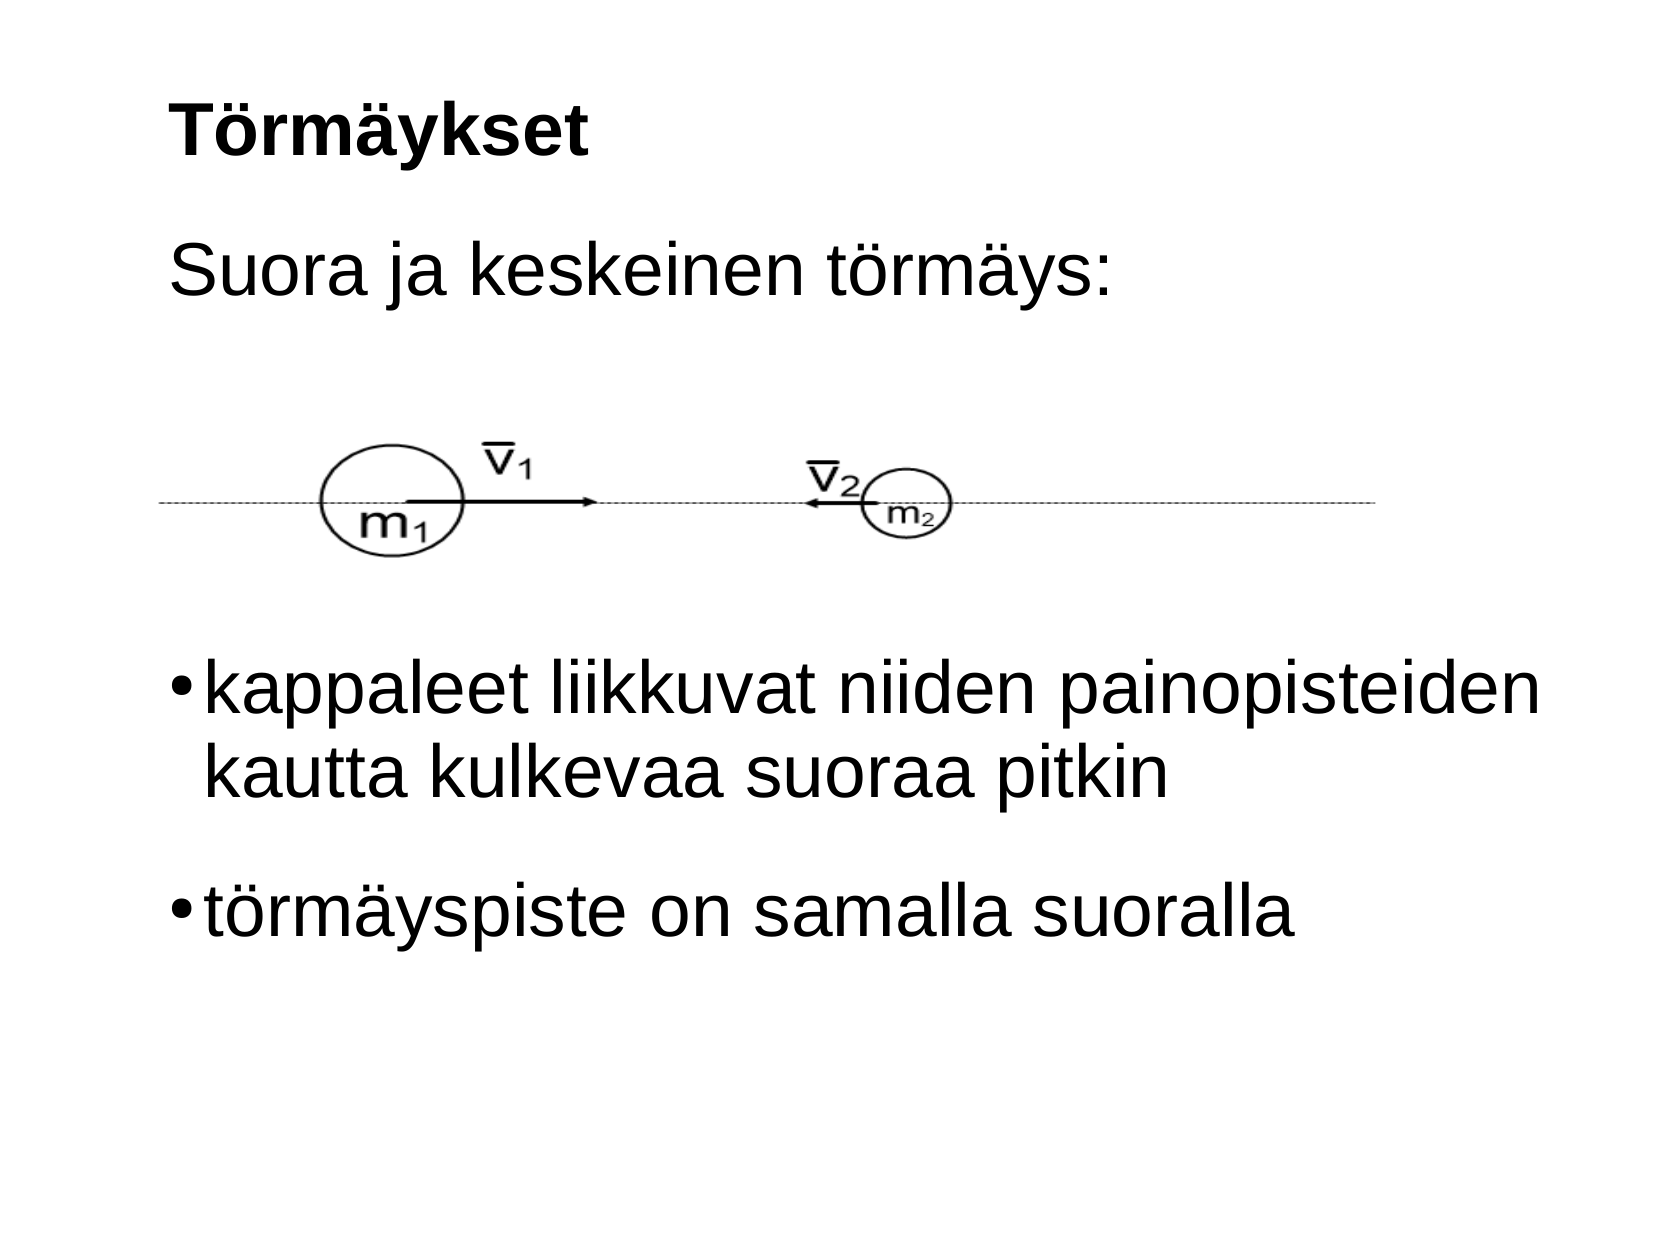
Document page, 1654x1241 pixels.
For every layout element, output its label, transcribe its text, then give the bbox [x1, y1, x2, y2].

text_box kappaleet liikkuvat niiden painopisteiden kautta kulkevaa suoraa pitkin törmäyspiste on samalla suoralla [153, 637, 1571, 989]
text_box Törmäykset Suora ja keskeinen törmäys: [153, 80, 1524, 319]
picture [129, 388, 1404, 591]
